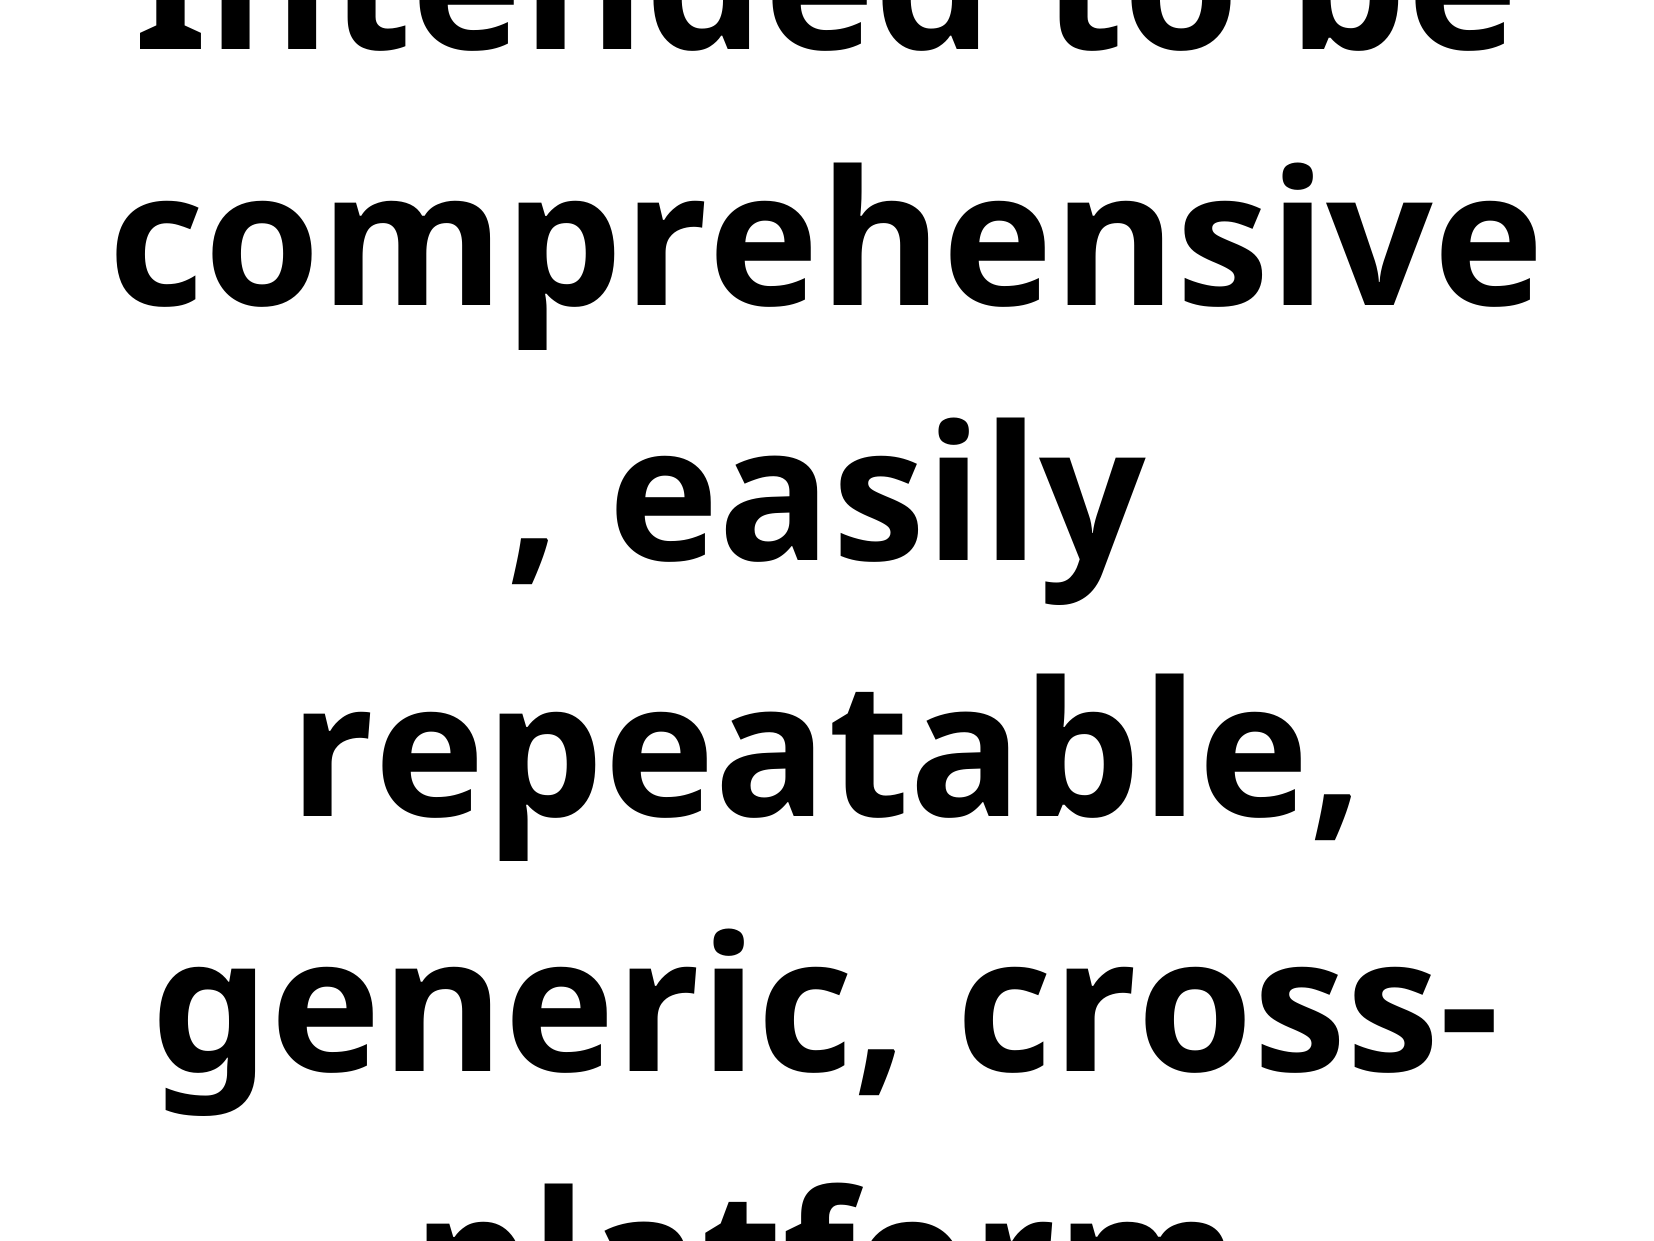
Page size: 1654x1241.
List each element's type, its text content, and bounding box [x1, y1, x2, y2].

title Intended to be comprehensive, easily repeatable, generic, cross-platform [82, 40, 1571, 1191]
